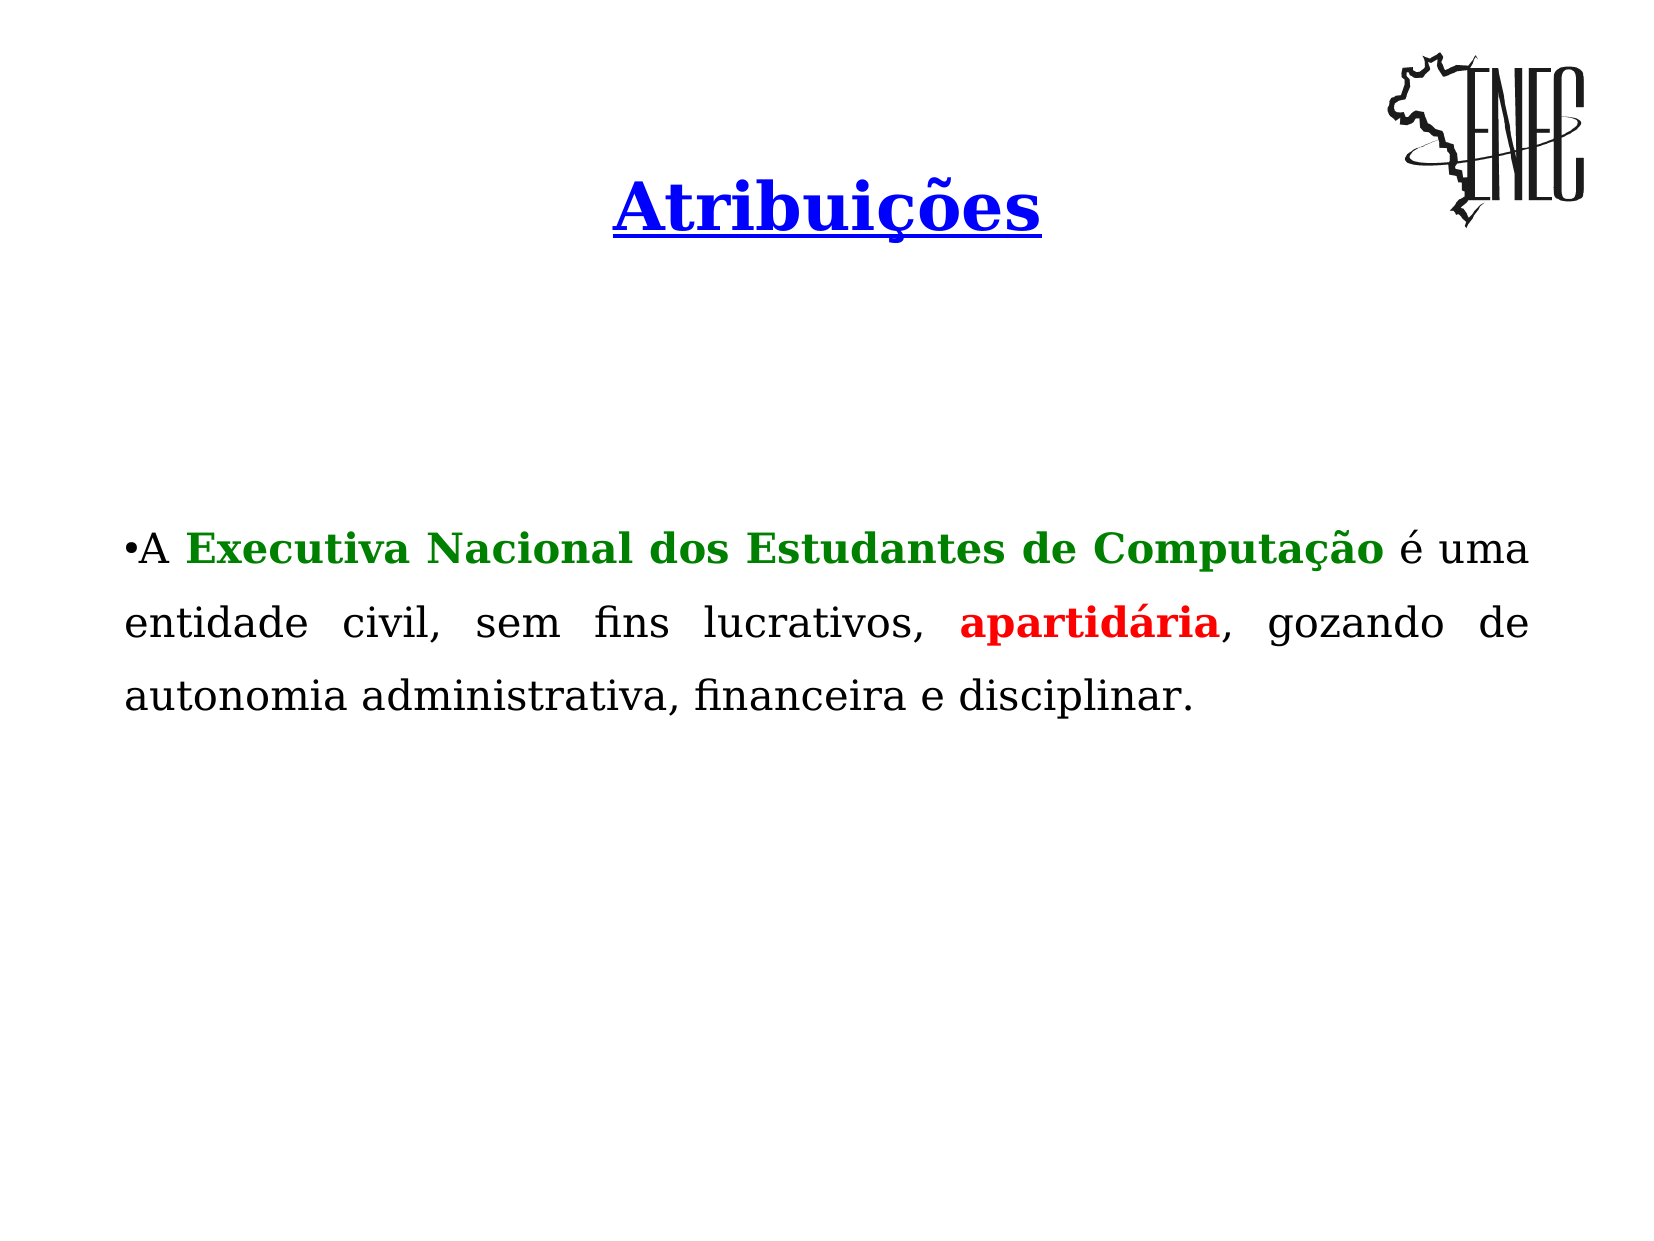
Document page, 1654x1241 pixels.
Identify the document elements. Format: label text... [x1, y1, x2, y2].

list A Executiva Nacional dos Estudantes de Computação é uma entidade civil, sem fins lucrativos, apartidária, gozando de autonomia administrativa, financeira e disciplinar. [124, 499, 1531, 804]
title Atribuições [121, 102, 1534, 310]
picture [1382, 47, 1590, 249]
